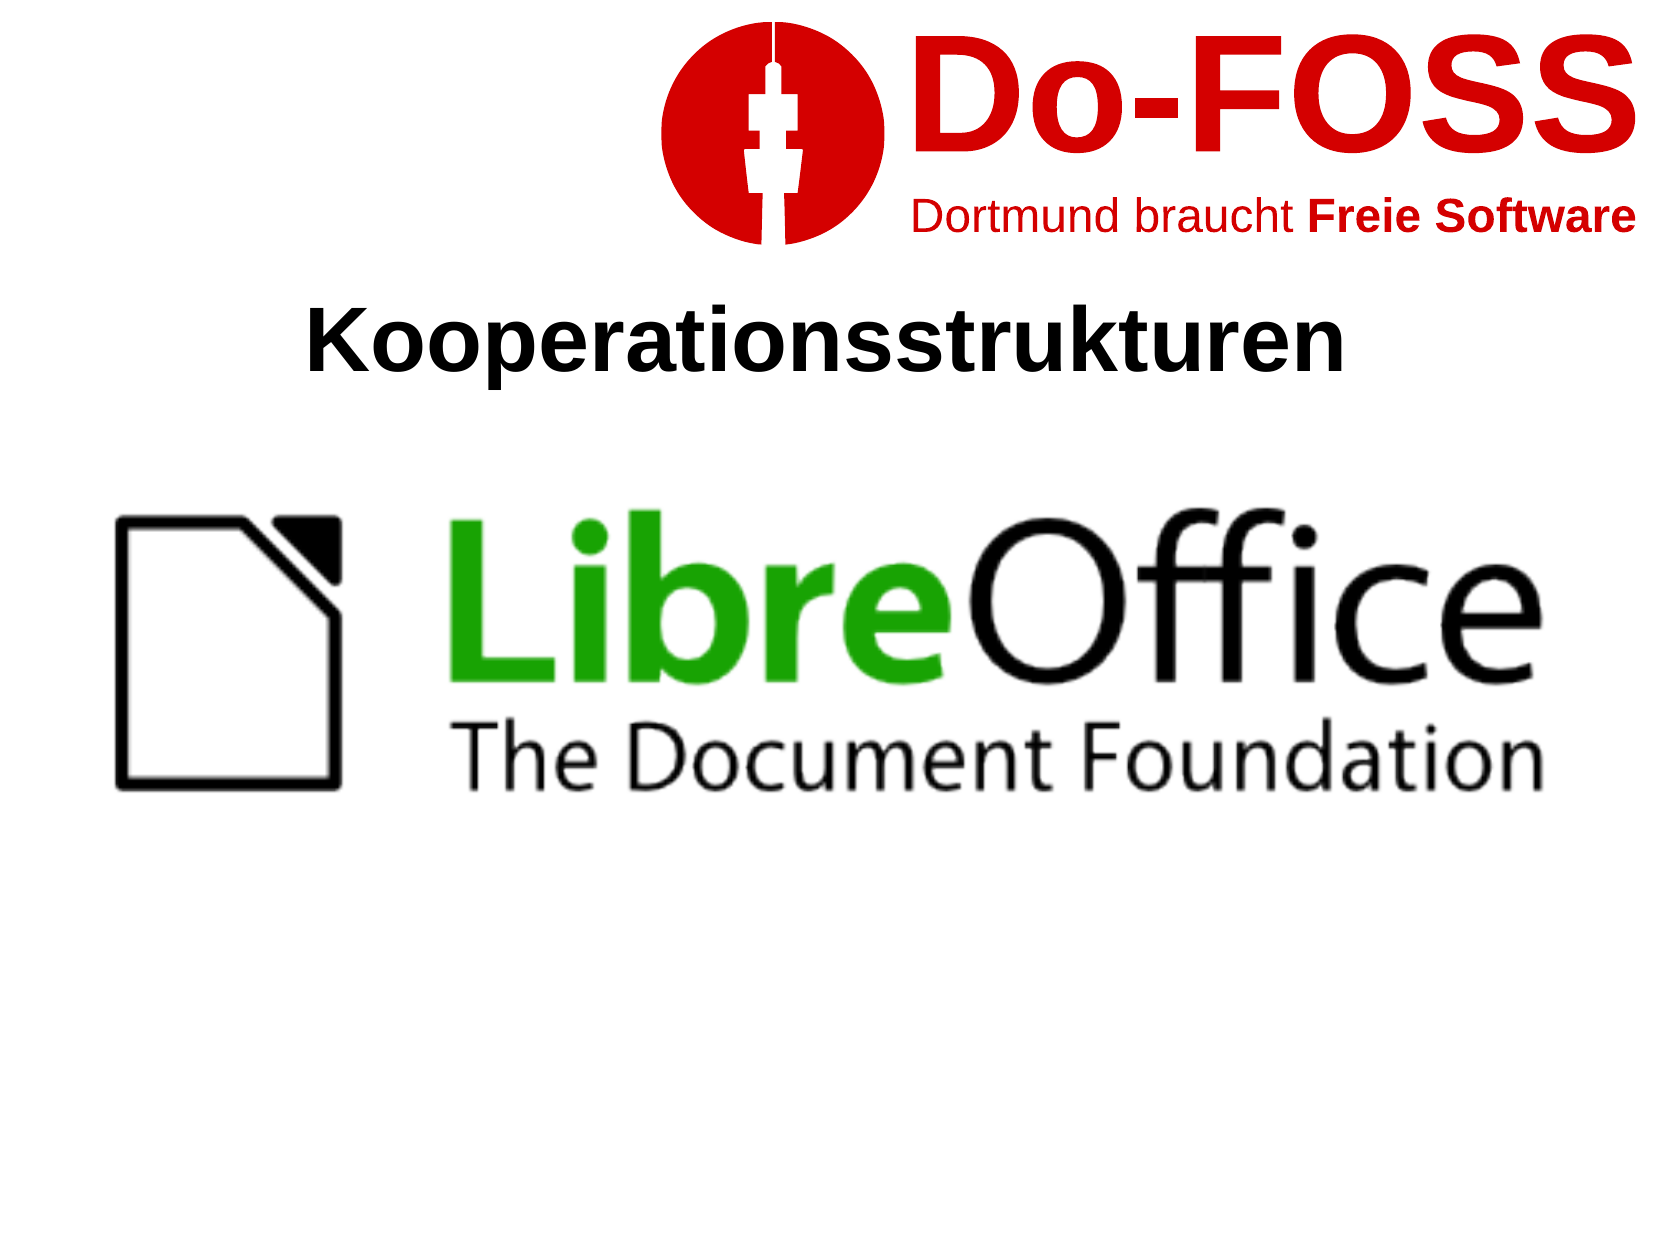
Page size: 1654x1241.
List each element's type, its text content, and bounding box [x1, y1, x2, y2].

picture [0, 386, 1654, 916]
title Kooperationsstrukturen [82, 236, 1571, 386]
